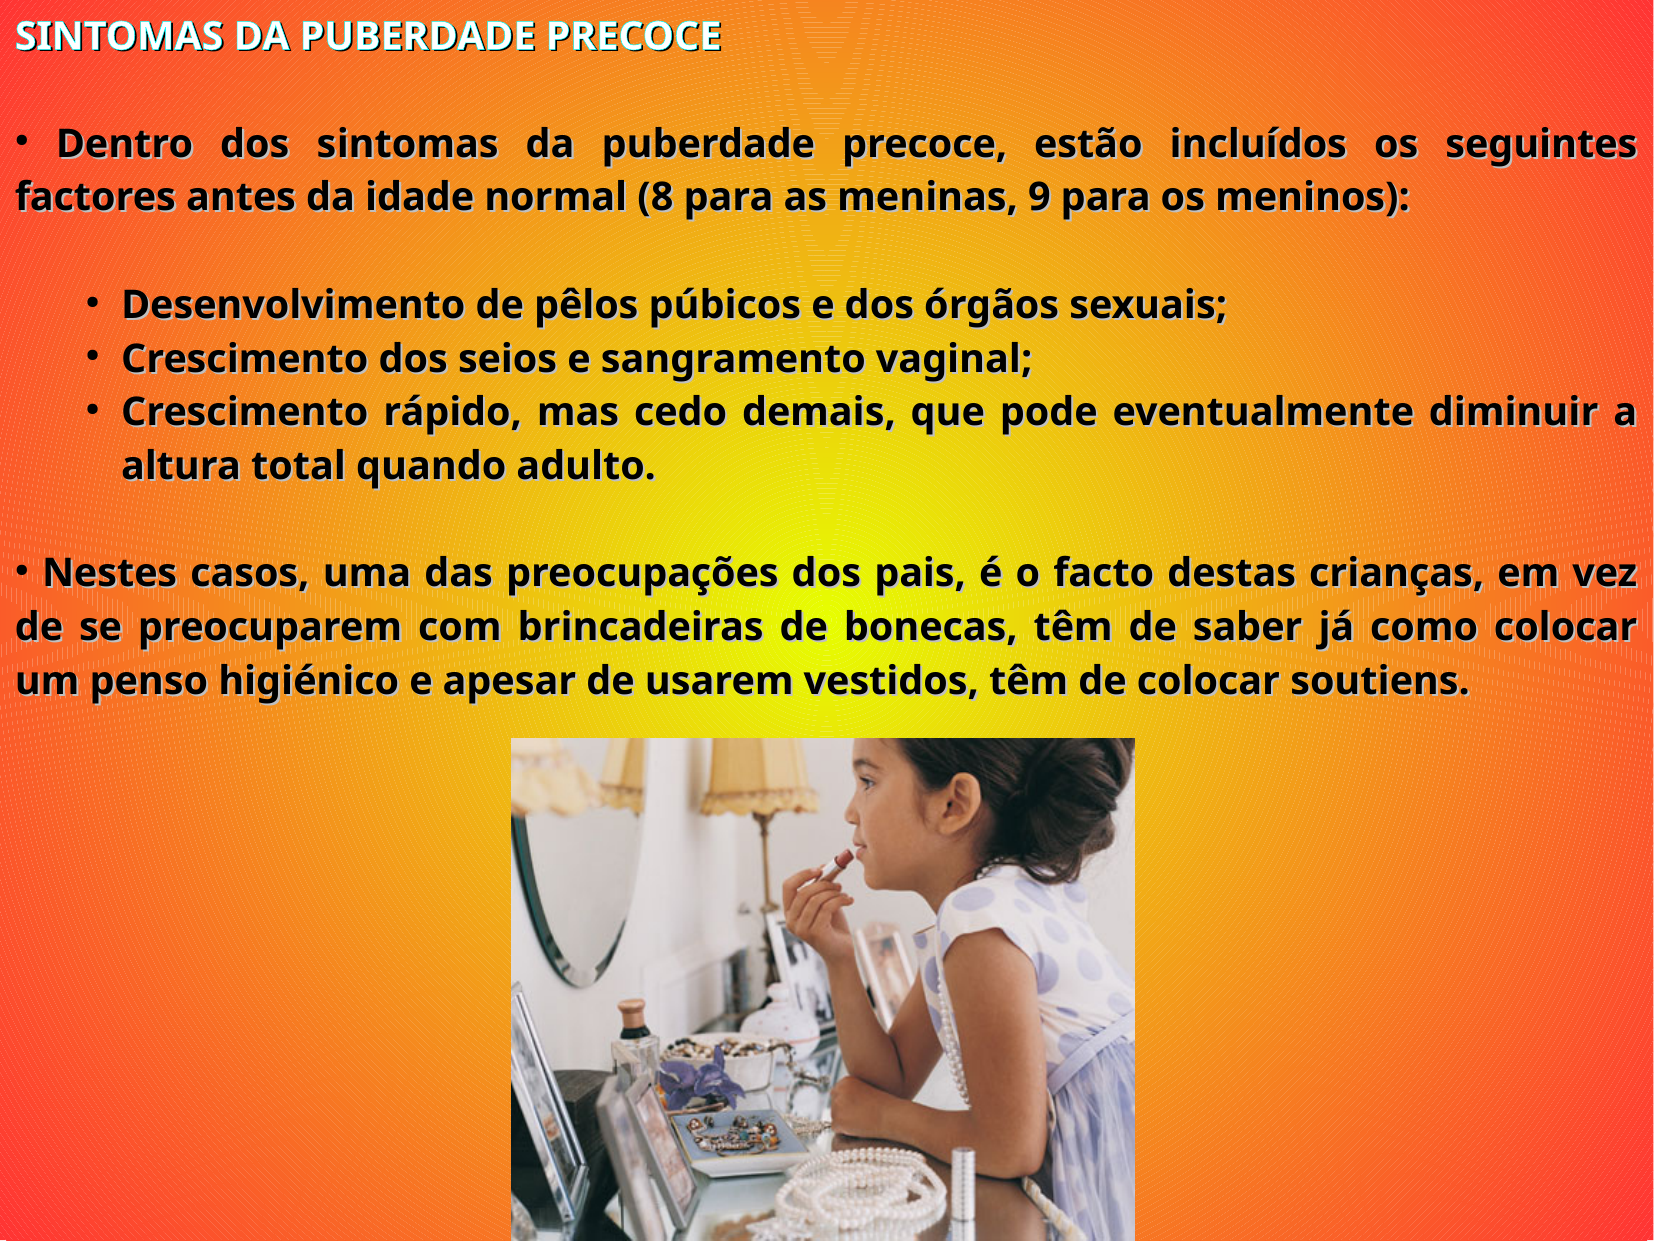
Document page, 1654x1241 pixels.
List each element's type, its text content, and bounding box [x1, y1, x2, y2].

text_box Nestes casos, uma das preocupações dos pais, é o facto destas crianças, em vez de se preocuparem com brincadeiras de bonecas, têm de saber já como colocar um penso higiénico e apesar de usarem vestidos, têm de colocar soutiens. [0, 537, 1654, 709]
picture [511, 738, 1135, 1241]
text_box SINTOMAS DA PUBERDADE PRECOCE Dentro dos sintomas da puberdade precoce, estão incluídos os seguintes factores antes da idade normal (8 para as meninas, 9 para os meninos): Desenvolvimento de pêlos púbicos e dos órgãos sexuais; Crescimento dos seios e sangramento vaginal; Crescimento rápido, mas cedo demais, que pode eventualmente diminuir a altura total quando adulto. [0, 0, 1654, 528]
